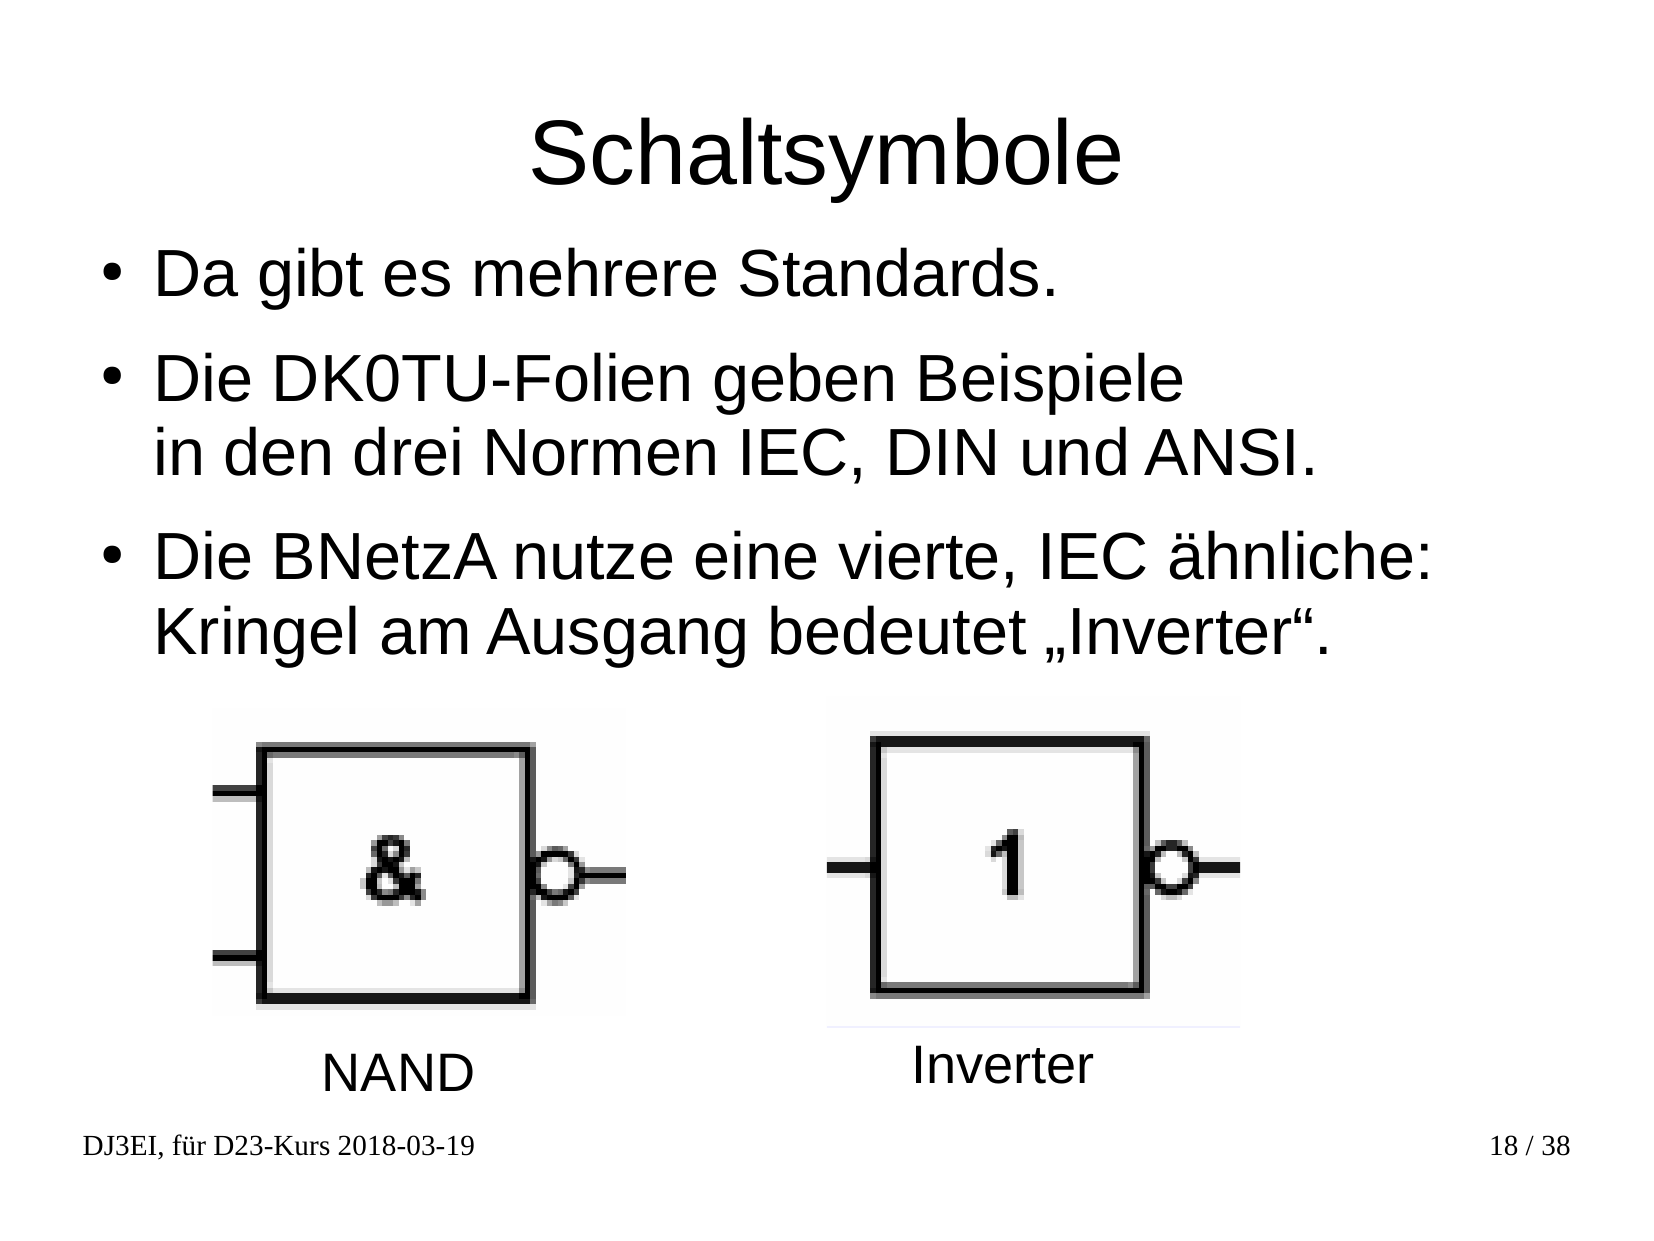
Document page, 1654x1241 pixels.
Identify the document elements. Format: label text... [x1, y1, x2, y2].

title Schaltsymbole [82, 49, 1571, 236]
list Da gibt es mehrere Standards. Die DK0TU-Folien geben Beispiele in den drei Normen IEC, DIN und ANSI. Die BNetzA nutze eine vierte, IEC ähnliche: Kringel am Ausgang bedeutet „Inverter“. [82, 236, 1571, 709]
picture [212, 708, 626, 1016]
text_box Inverter [896, 1027, 1111, 1103]
picture [826, 696, 1241, 1028]
text_box NAND [307, 1034, 491, 1111]
